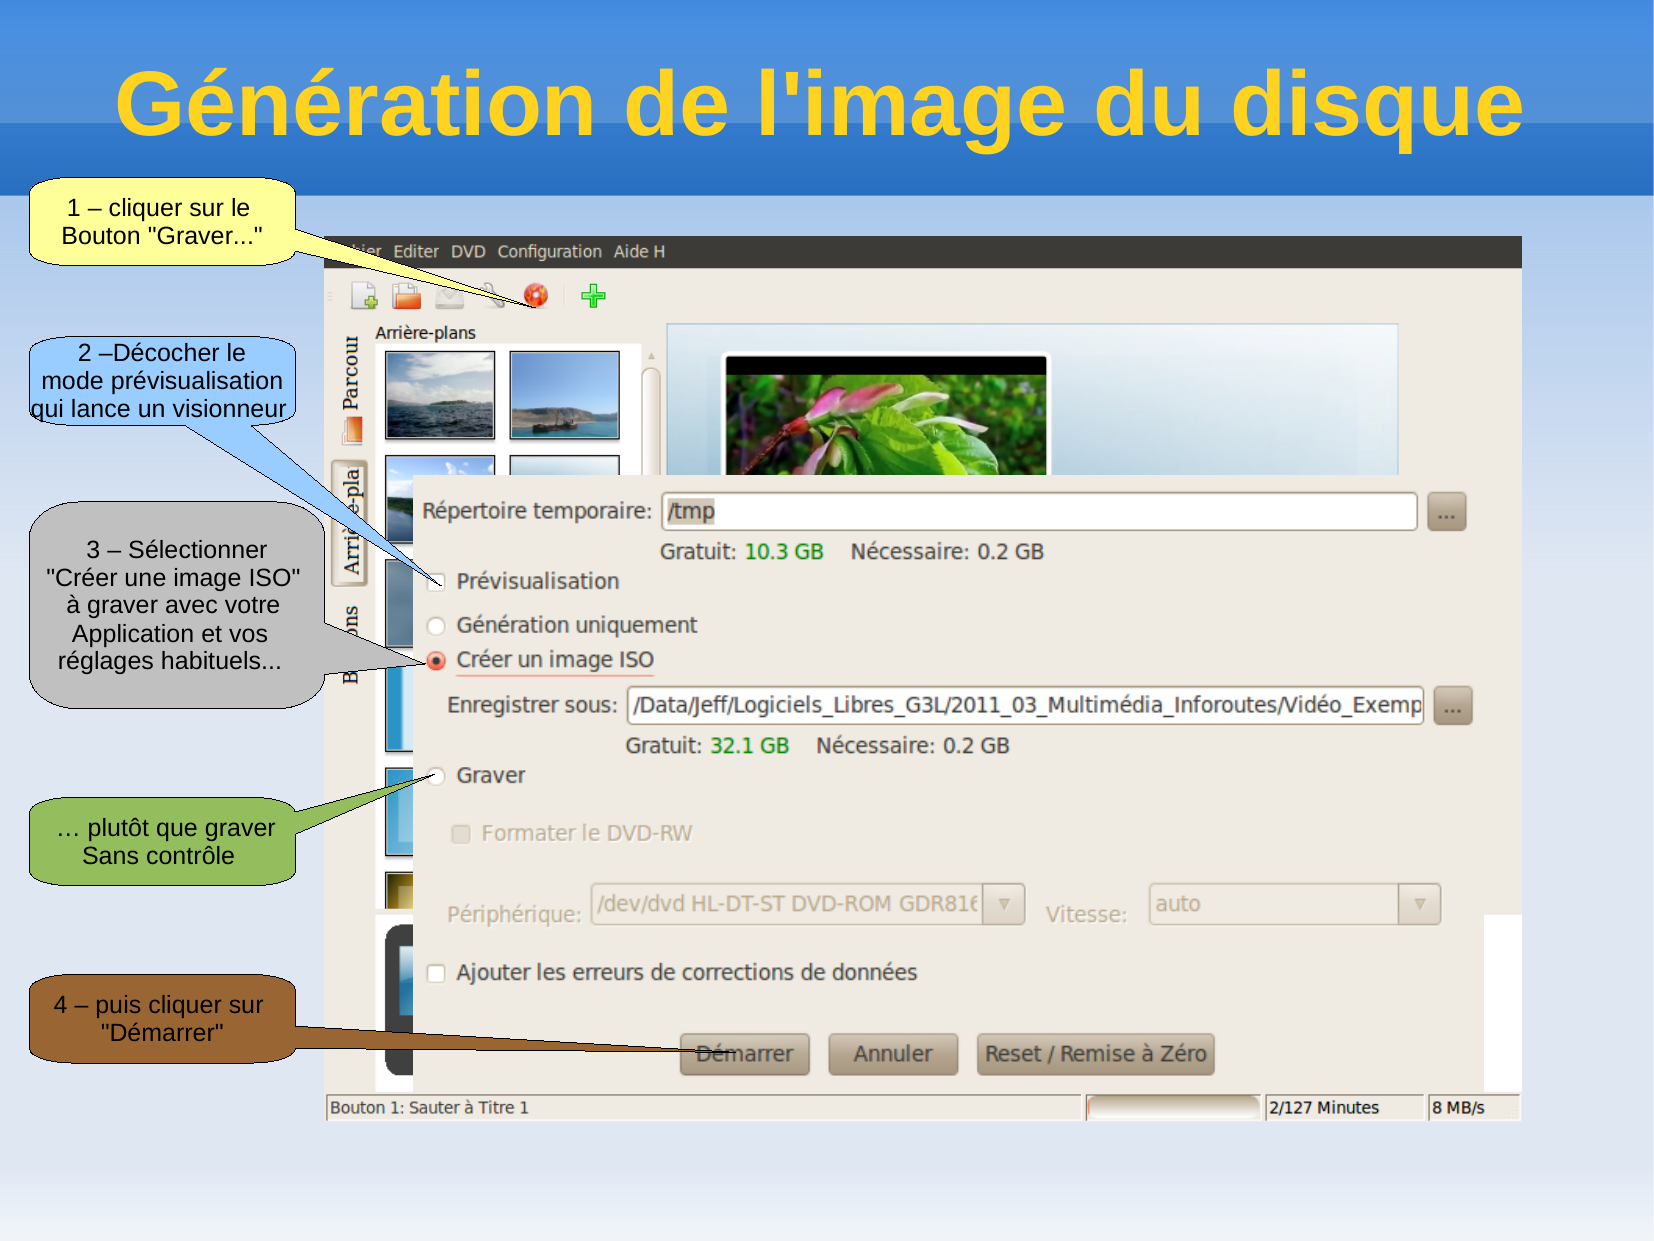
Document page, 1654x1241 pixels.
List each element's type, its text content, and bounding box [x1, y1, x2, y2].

text_box 1 – cliquer sur le Bouton "Graver..." [29, 177, 536, 308]
title Génération de l'image du disque [76, 7, 1565, 200]
picture [0, 0, 1654, 1241]
text_box 4 – puis cliquer sur "Démarrer" [29, 974, 736, 1064]
text_box 3 – Sélectionner "Créer une image ISO" à graver avec votre Application et vos réglages habituels... [29, 501, 426, 709]
text_box 2 –Décocher le mode prévisualisation qui lance un visionneur [29, 336, 442, 586]
text_box … plutôt que graver Sans contrôle [29, 774, 435, 886]
